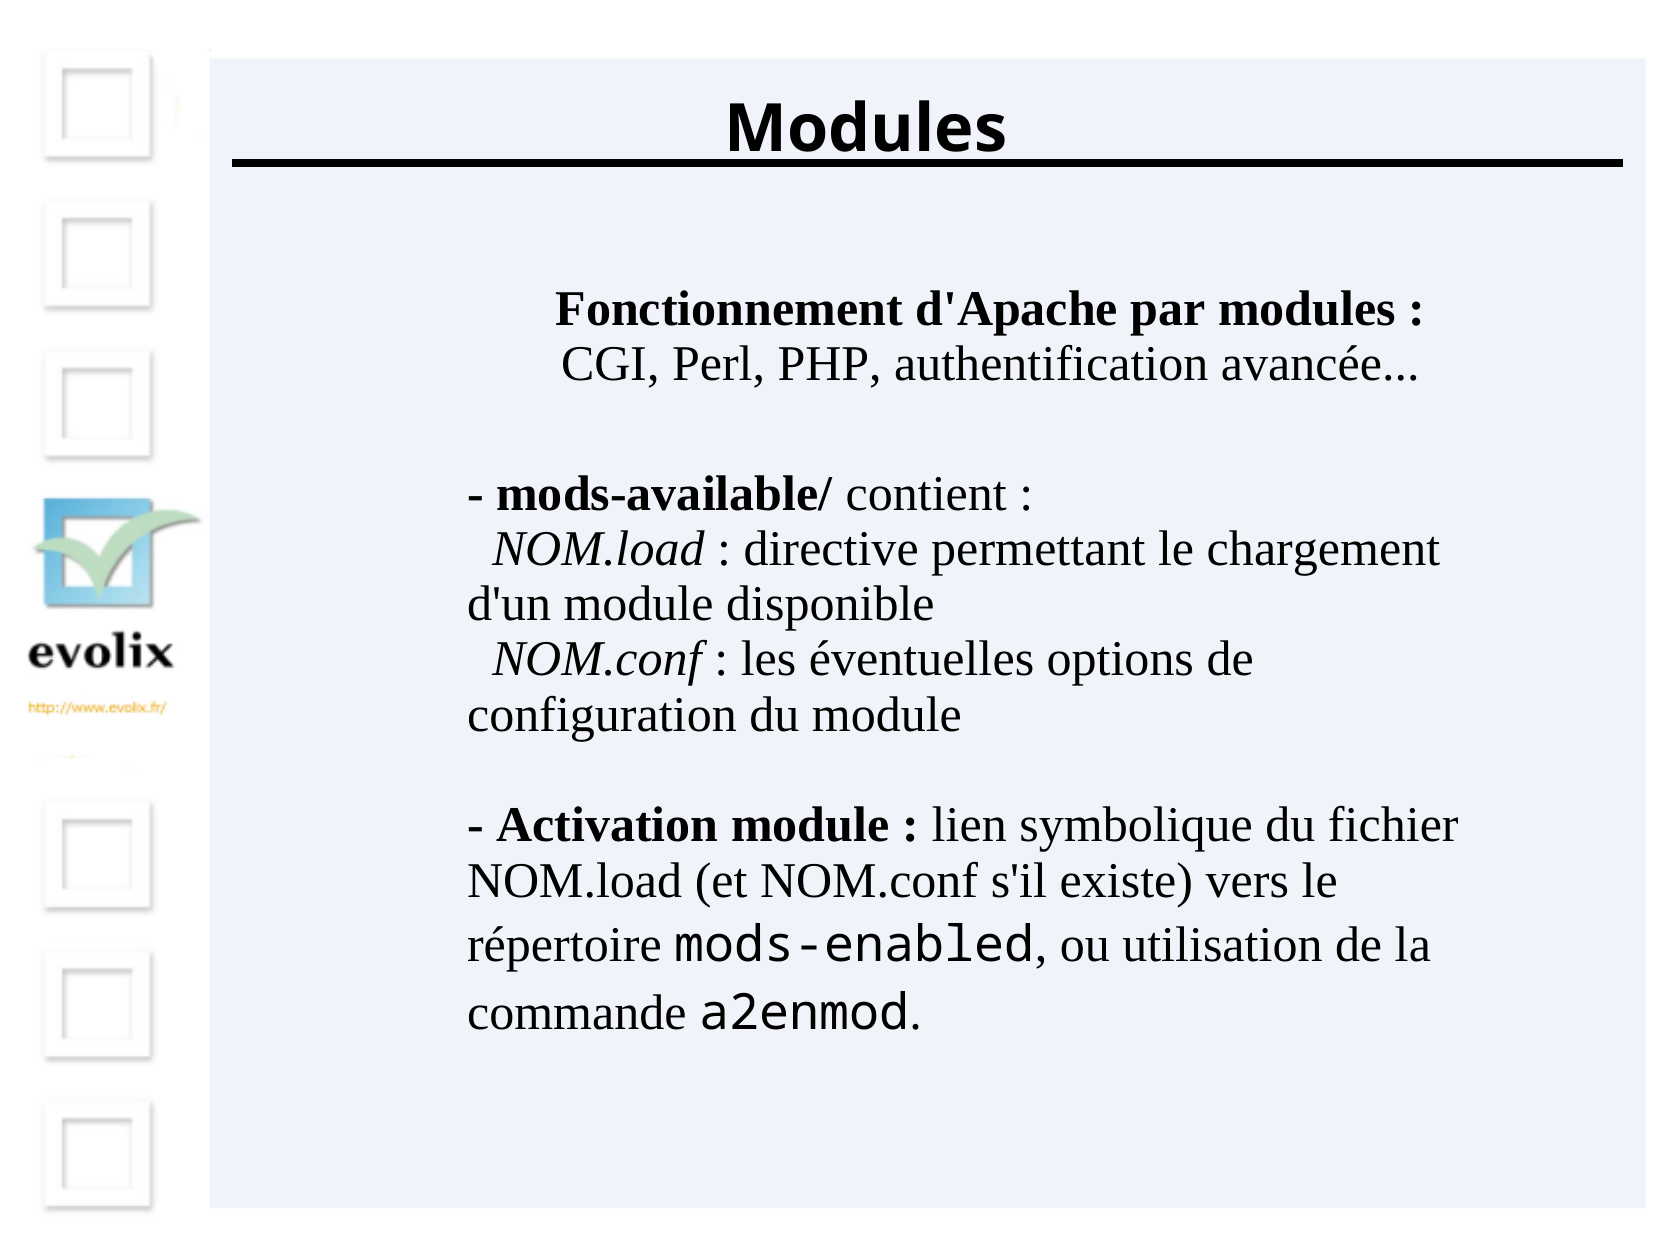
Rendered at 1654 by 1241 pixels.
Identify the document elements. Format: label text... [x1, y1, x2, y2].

title Modules [378, 21, 1354, 230]
subtitle Fonctionnement d'Apache par modules : CGI, Perl, PHP, authentification avancée... - mods-available/ contient : NOM.load : directive permettant le chargement d'un module disponible NOM.conf : les éventuelles options de configuration du module - Activation module : lien symbolique du fichier NOM.load (et NOM.conf s'il existe) vers le répertoire mods-enabled, ou utilisation de la commande a2enmod. [392, 246, 1515, 1208]
picture [0, 49, 1654, 1218]
